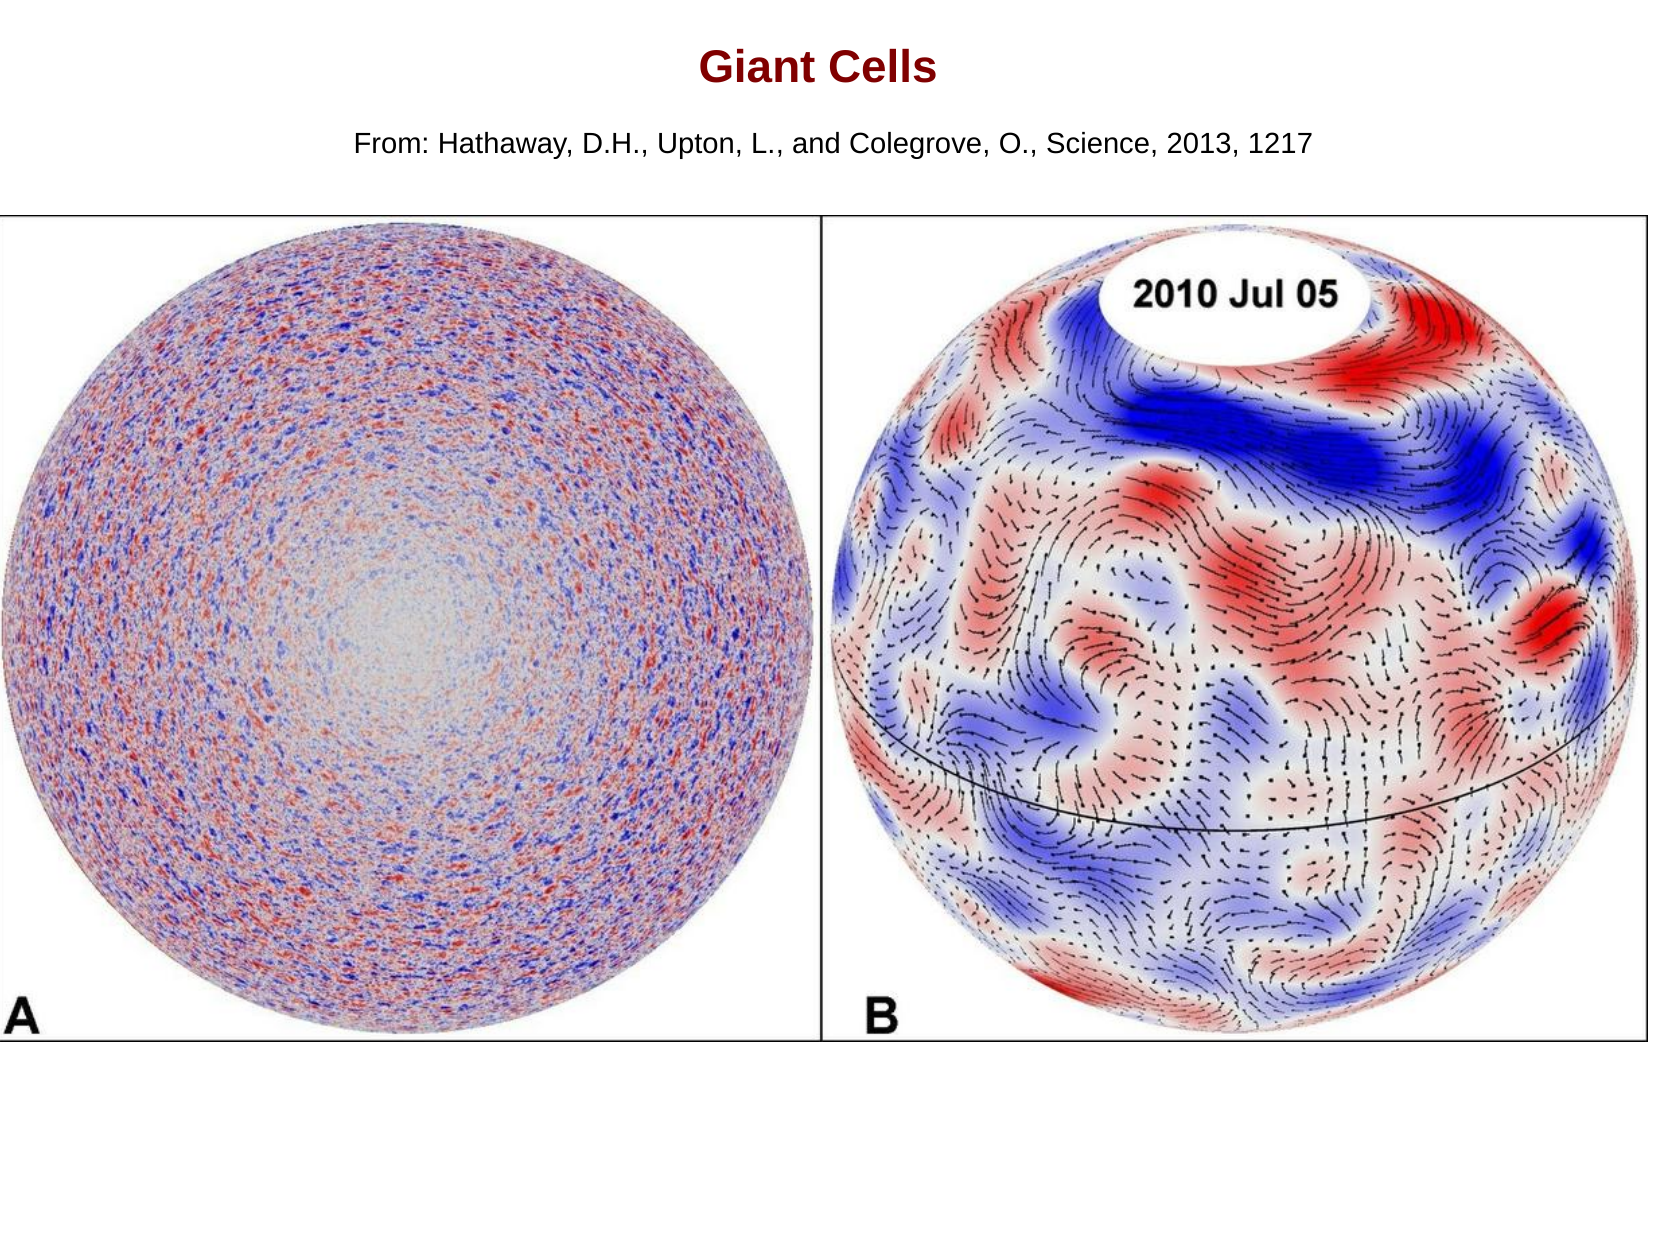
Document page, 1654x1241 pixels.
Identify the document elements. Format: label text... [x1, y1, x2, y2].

picture [0, 215, 1648, 1042]
text_box From: Hathaway, D.H., Upton, L., and Colegrove, O., Science, 2013, 1217 [338, 120, 1389, 168]
text_box Giant Cells [0, 33, 1650, 148]
